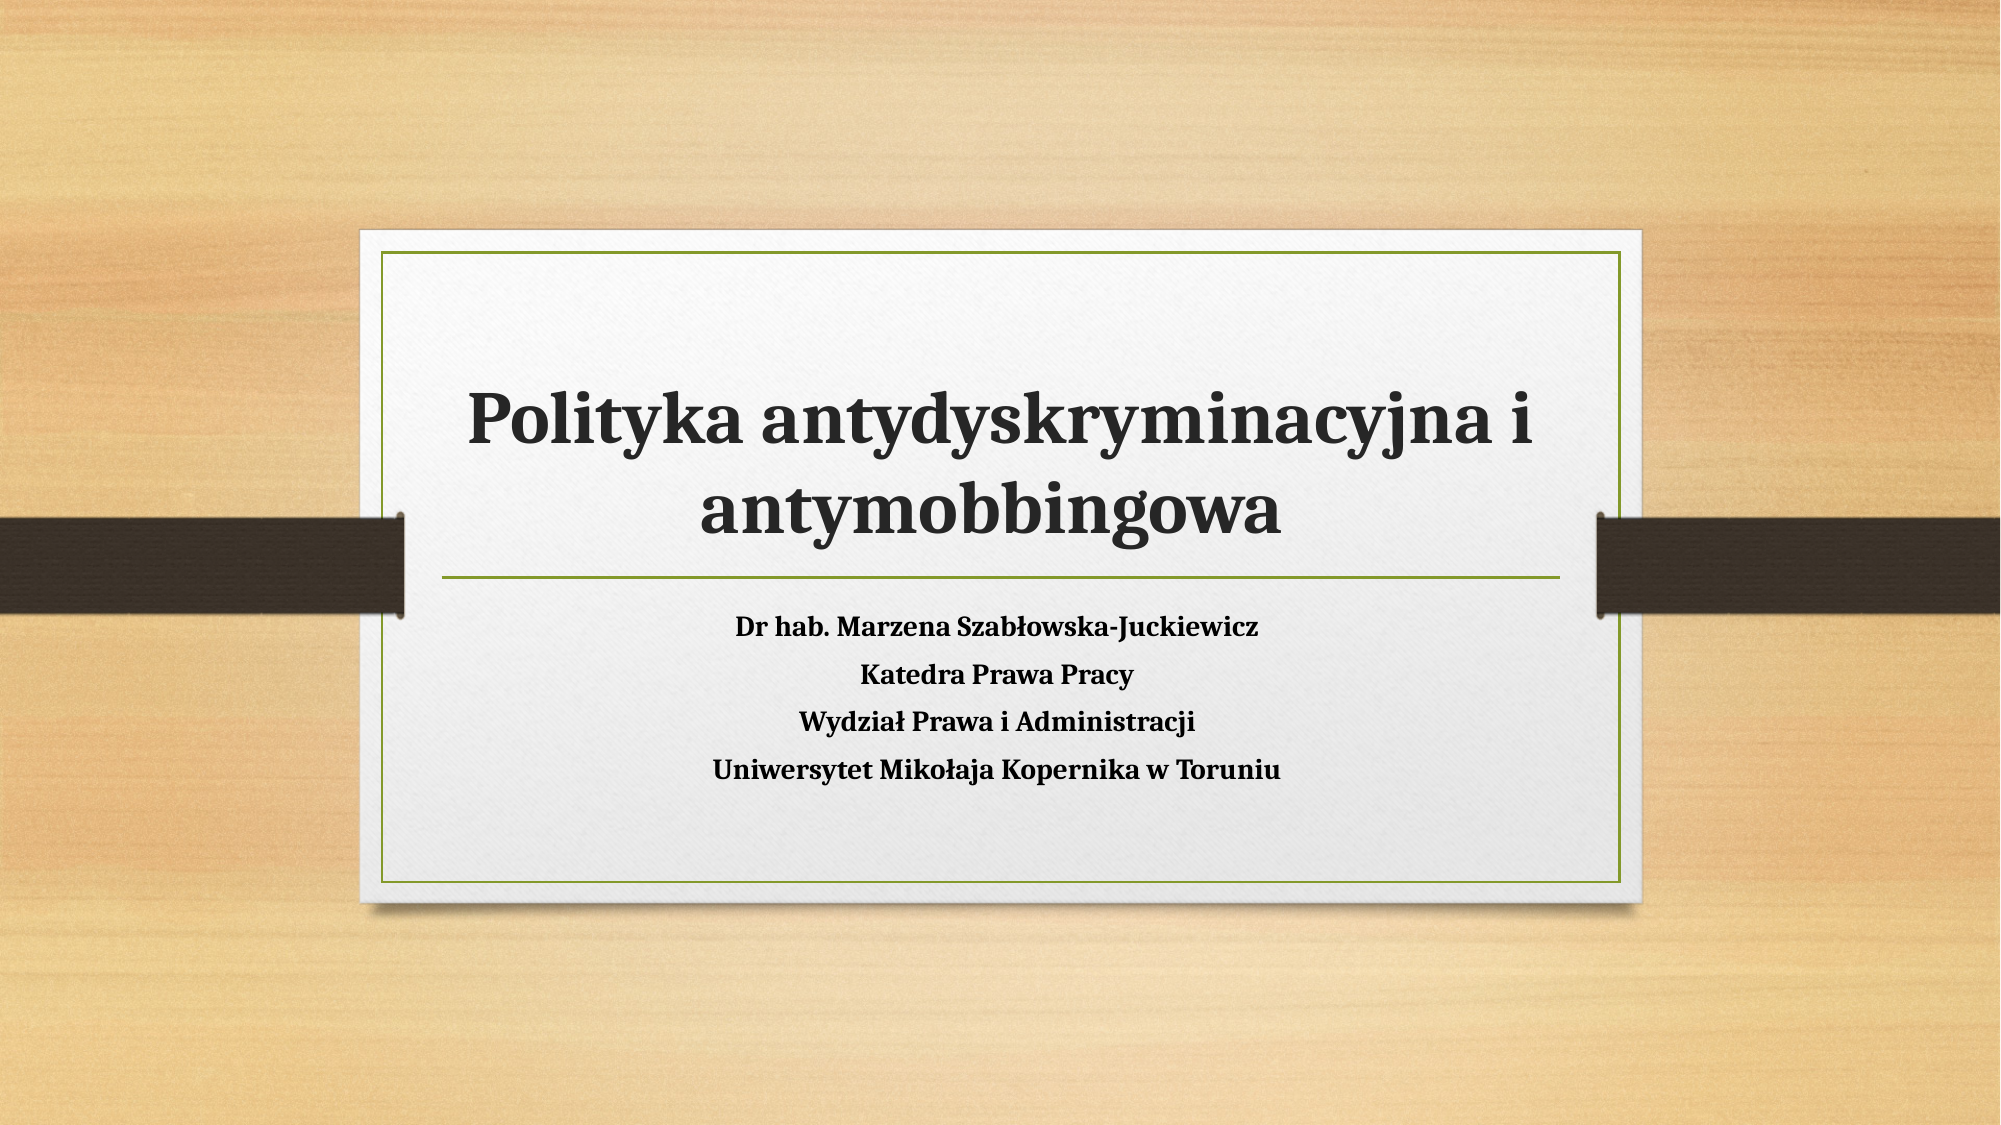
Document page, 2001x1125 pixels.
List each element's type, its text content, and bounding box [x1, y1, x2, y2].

subtitle Dr hab. Marzena Szabłowska-Juckiewicz Katedra Prawa Pracy Wydział Prawa i Administracji Uniwersytet Mikołaja Kopernika w Toruniu [441, 600, 1560, 817]
title Polityka antydyskryminacyjna i antymobbingowa [441, 271, 1560, 589]
